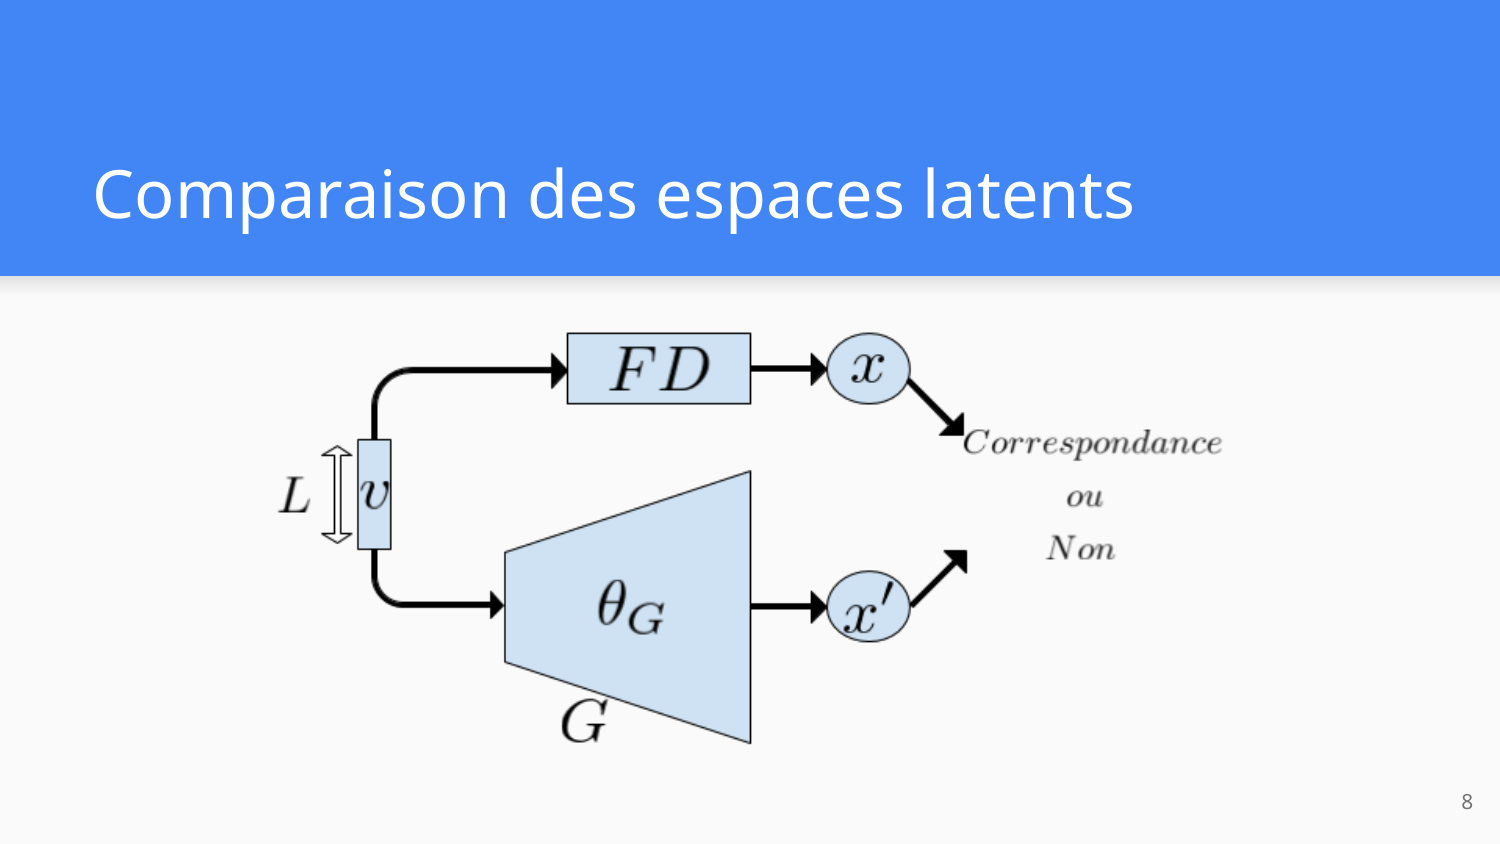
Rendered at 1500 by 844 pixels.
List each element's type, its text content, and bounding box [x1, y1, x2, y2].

slide_number <number> [1398, 770, 1489, 835]
picture [273, 325, 1227, 749]
title Comparaison des espaces latents [77, 121, 1427, 248]
